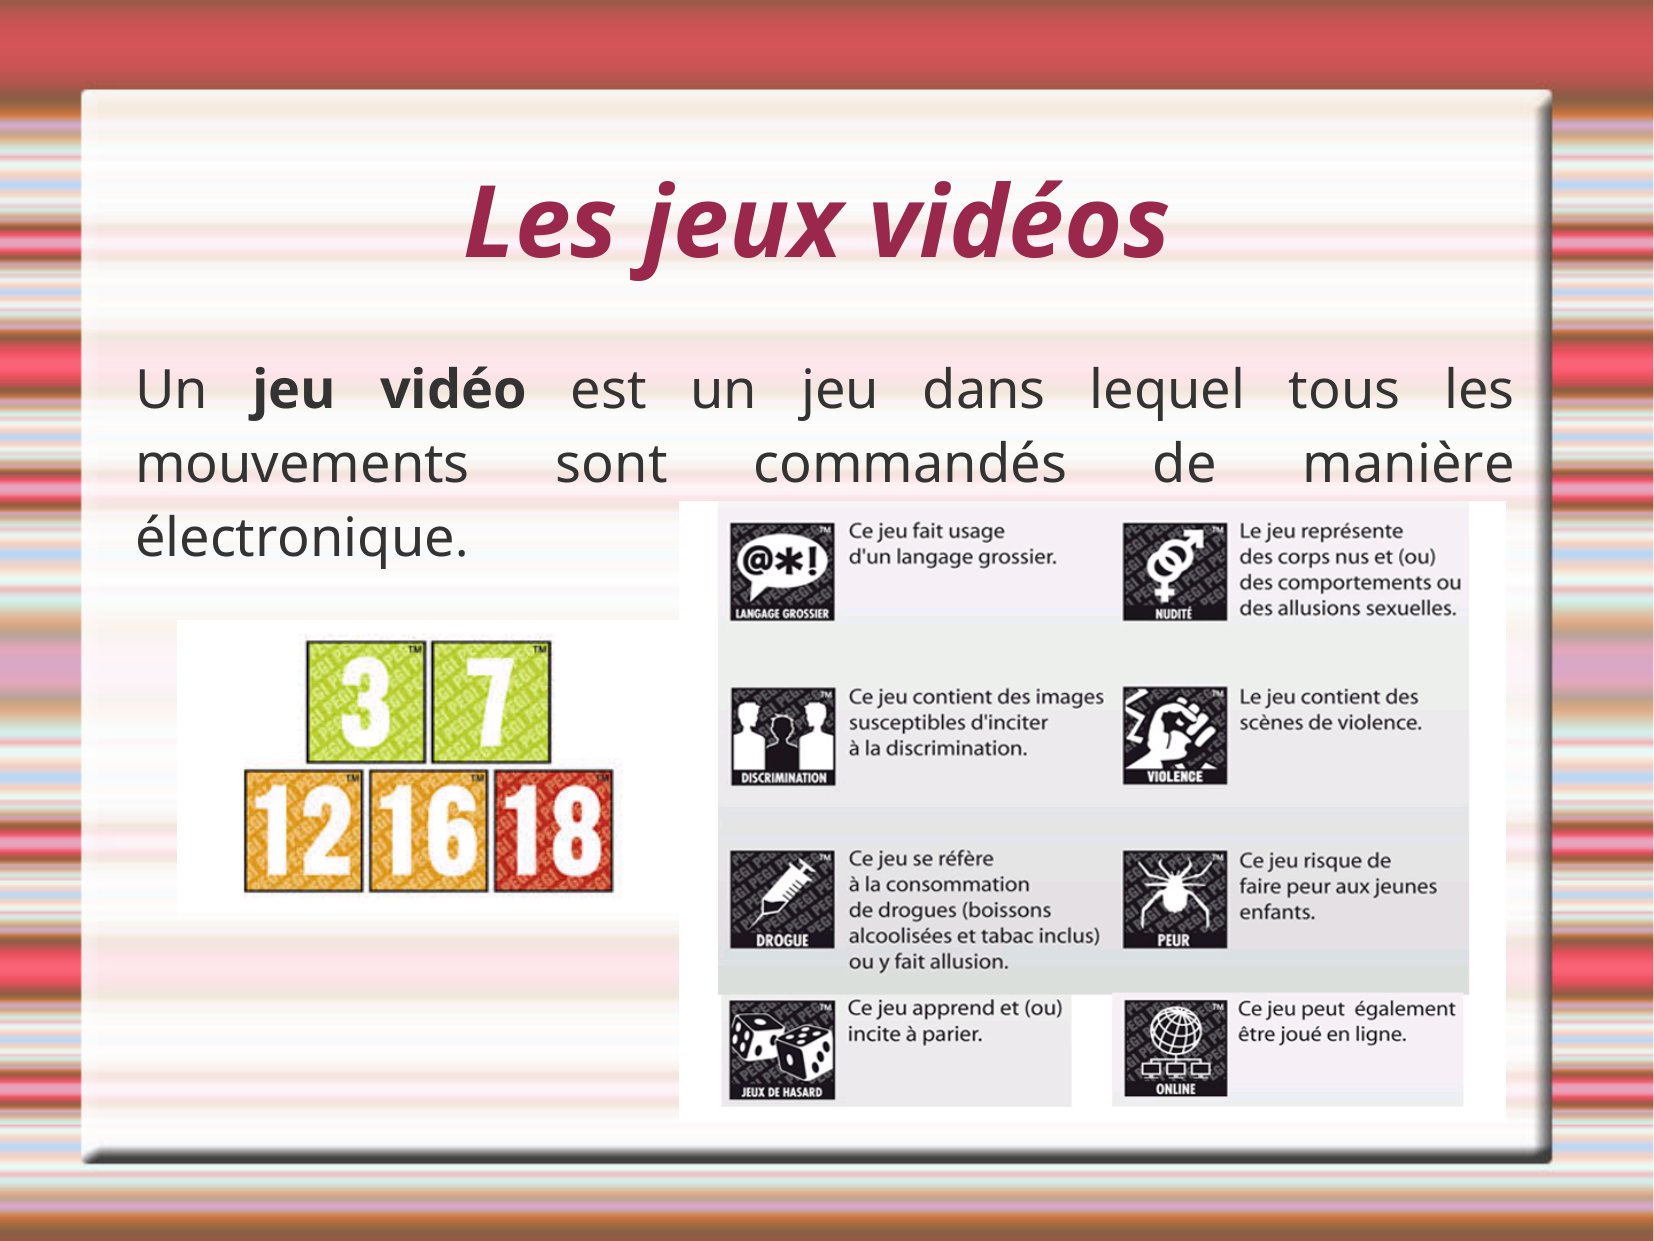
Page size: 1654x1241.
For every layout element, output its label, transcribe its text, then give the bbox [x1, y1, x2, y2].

picture [0, 0, 1654, 1241]
title Les jeux vidéos [121, 114, 1534, 322]
list Un jeu vidéo est un jeu dans lequel tous les mouvements sont commandés de manière électronique. [134, 350, 1516, 1118]
